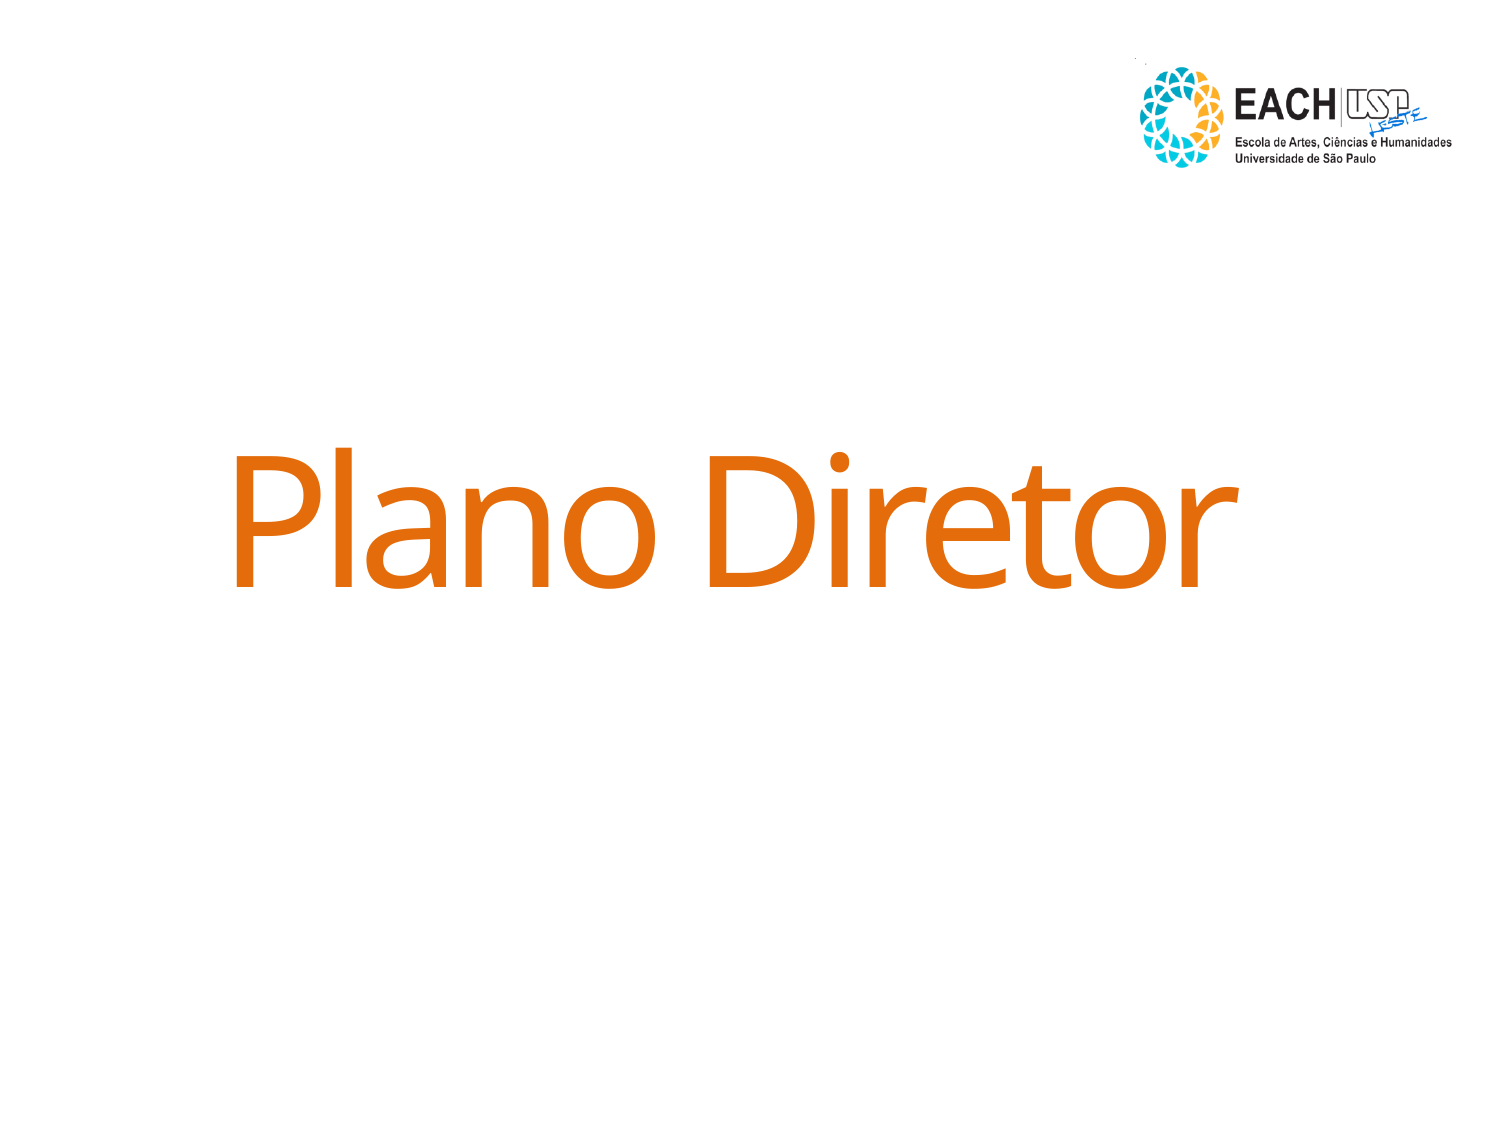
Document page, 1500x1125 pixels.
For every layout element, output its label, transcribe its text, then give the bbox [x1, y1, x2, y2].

list Plano Diretor [29, 397, 1471, 1083]
picture [1134, 54, 1480, 196]
